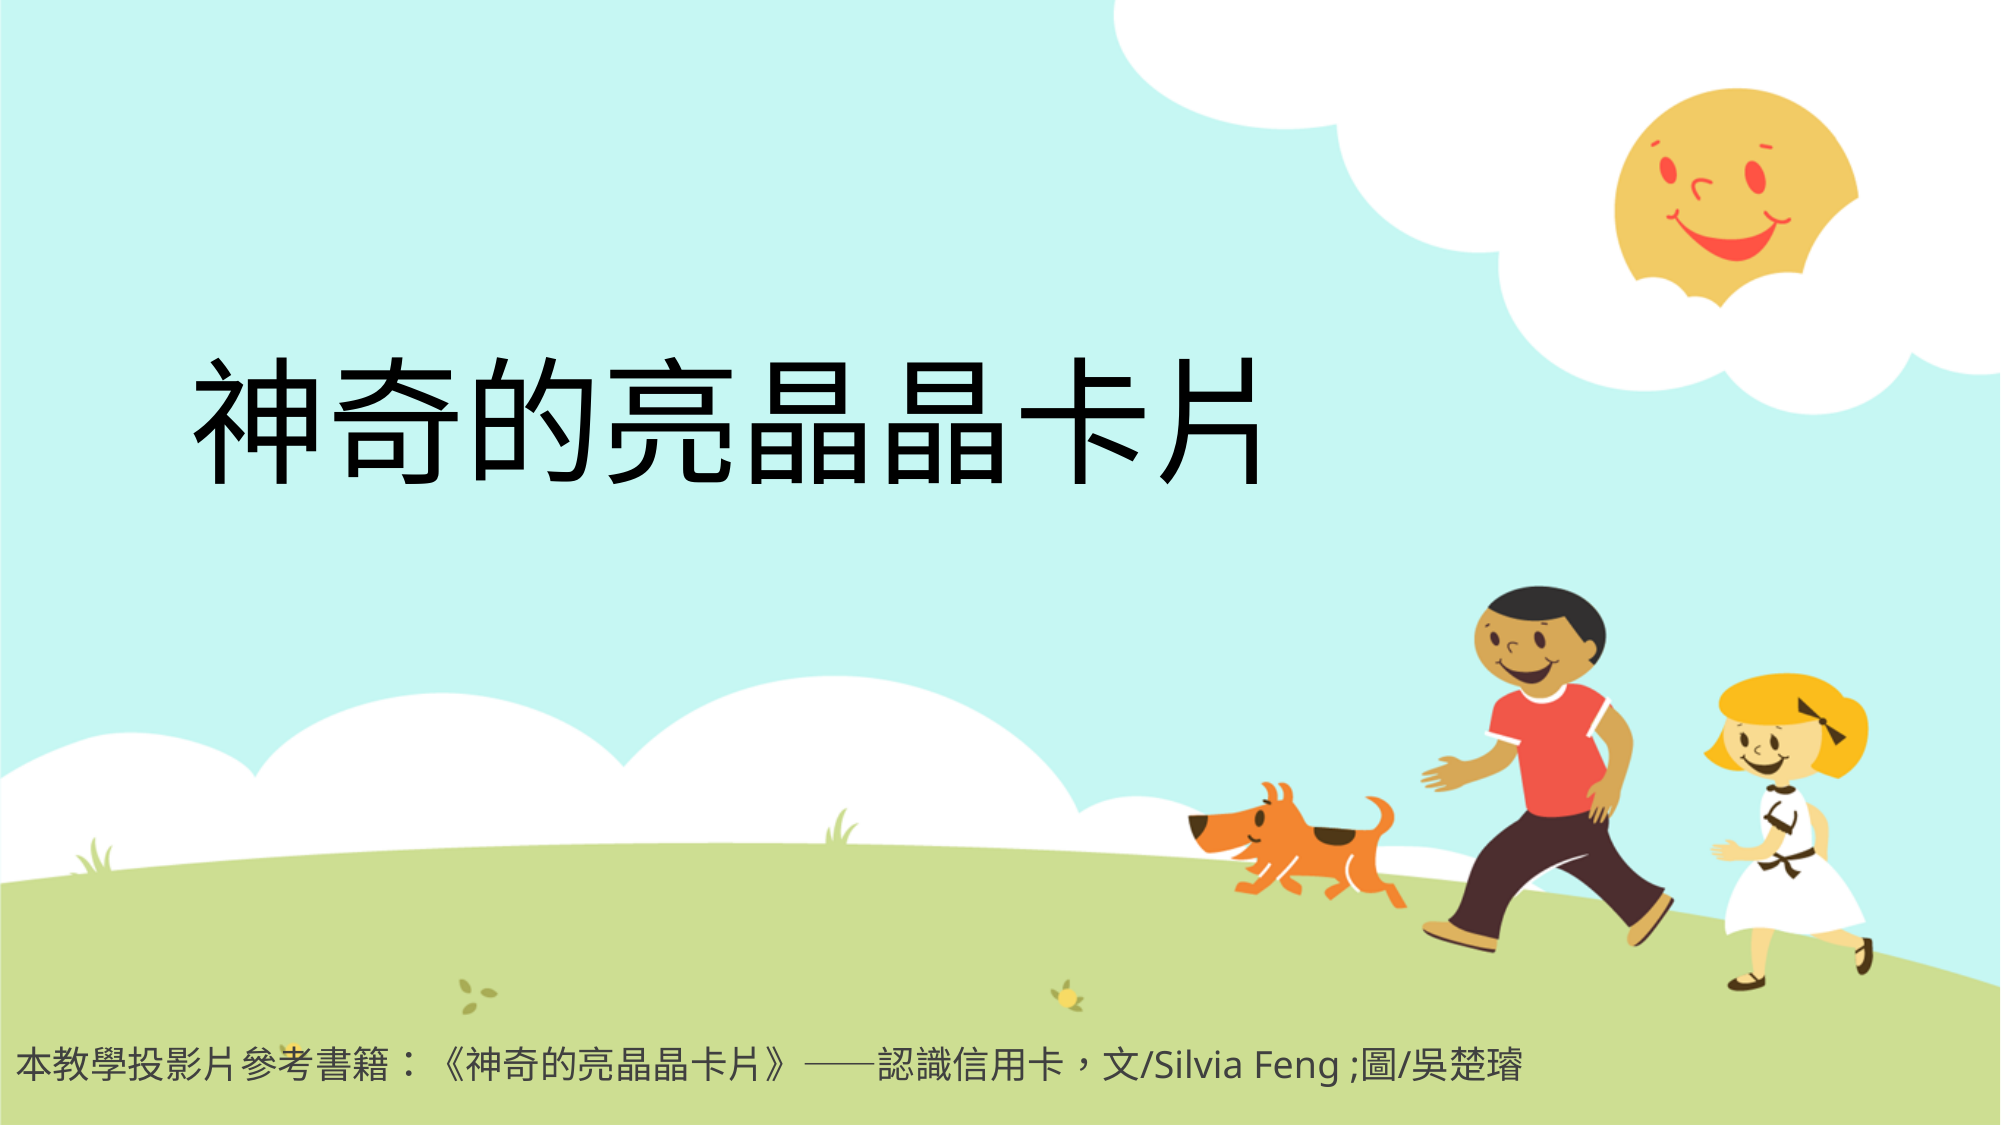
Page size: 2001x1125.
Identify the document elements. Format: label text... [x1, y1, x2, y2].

subtitle 本教學投影片參考書籍：《神奇的亮晶晶卡片》——認識信用卡，文/Silvia Feng ;圖/吳楚璿 [0, 1033, 2000, 1125]
picture [0, 0, 2001, 1125]
title 神奇的亮晶晶卡片 [174, 50, 1338, 509]
